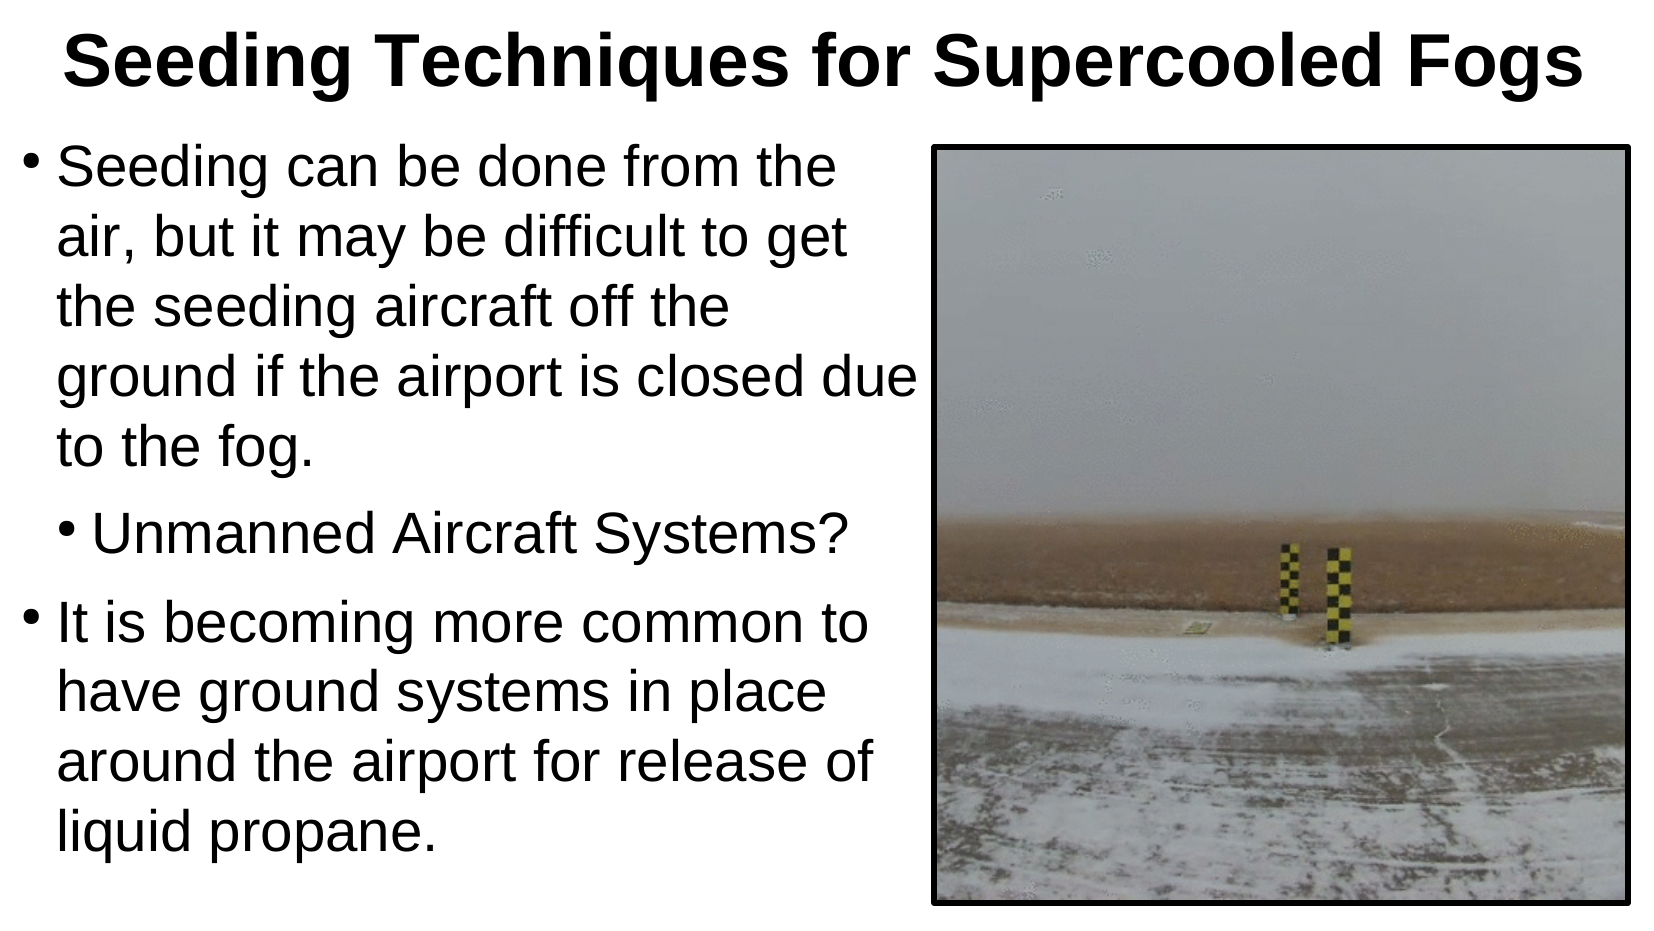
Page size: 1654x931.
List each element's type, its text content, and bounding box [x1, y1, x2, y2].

title Seeding Techniques for Supercooled Fogs [0, 5, 1654, 107]
picture [937, 150, 1625, 901]
text_box Seeding can be done from the air, but it may be difficult to get the seeding aircraft off the ground if the airport is closed due to the fog. Unmanned Aircraft Systems? It is becoming more common to have ground systems in place around the airport for release of liquid propane. [4, 120, 938, 931]
